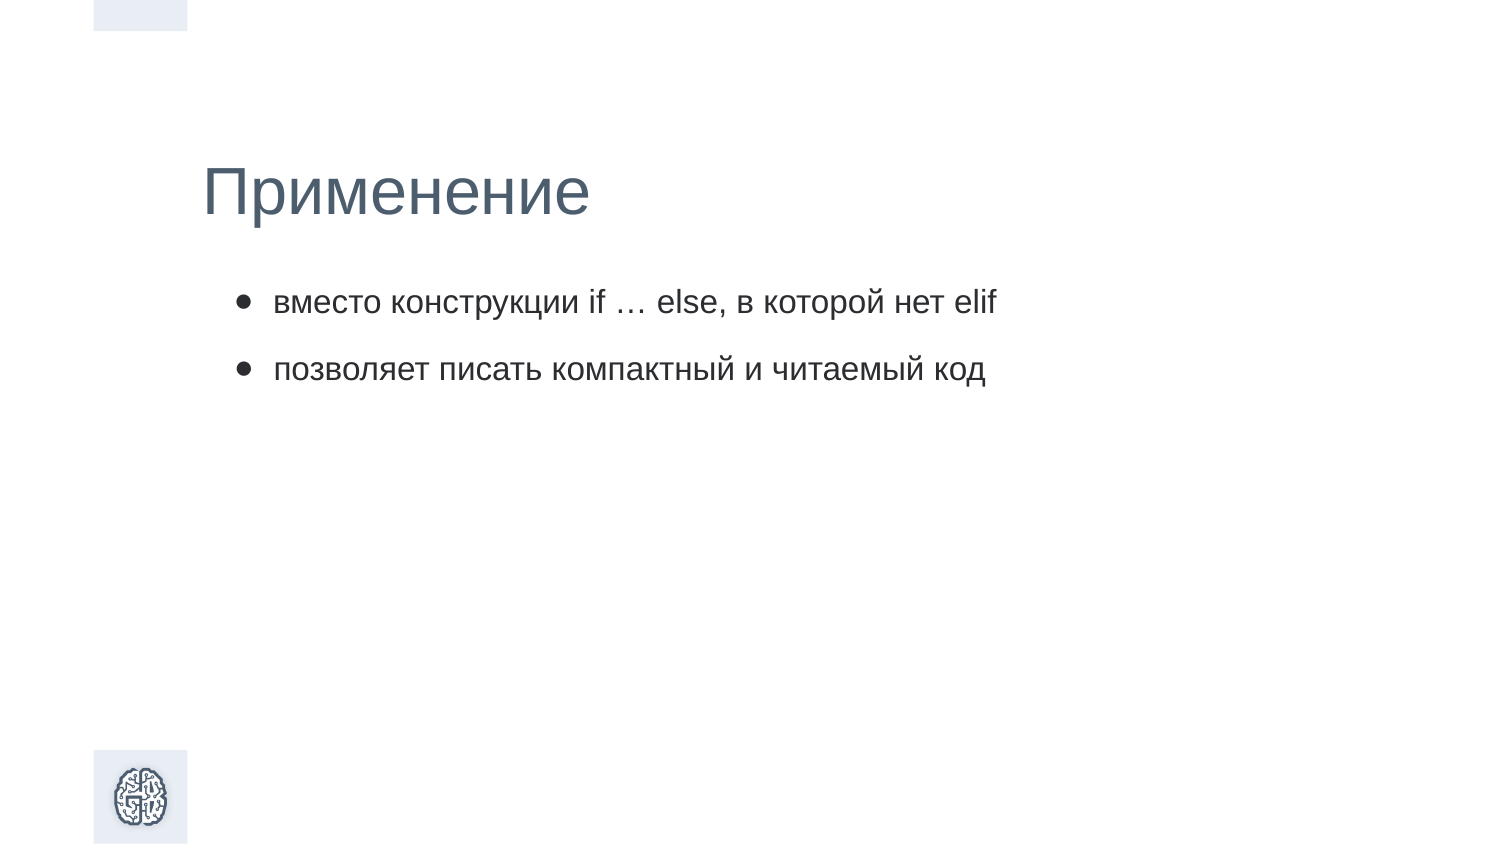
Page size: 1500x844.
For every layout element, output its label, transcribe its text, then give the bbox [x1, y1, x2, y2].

text_box Применение [187, 93, 1312, 259]
text_box вместо конструкции if … else, в которой нет elif [187, 259, 1312, 322]
picture [106, 760, 175, 834]
text_box позволяет писать компактный и читаемый код [187, 321, 1313, 394]
